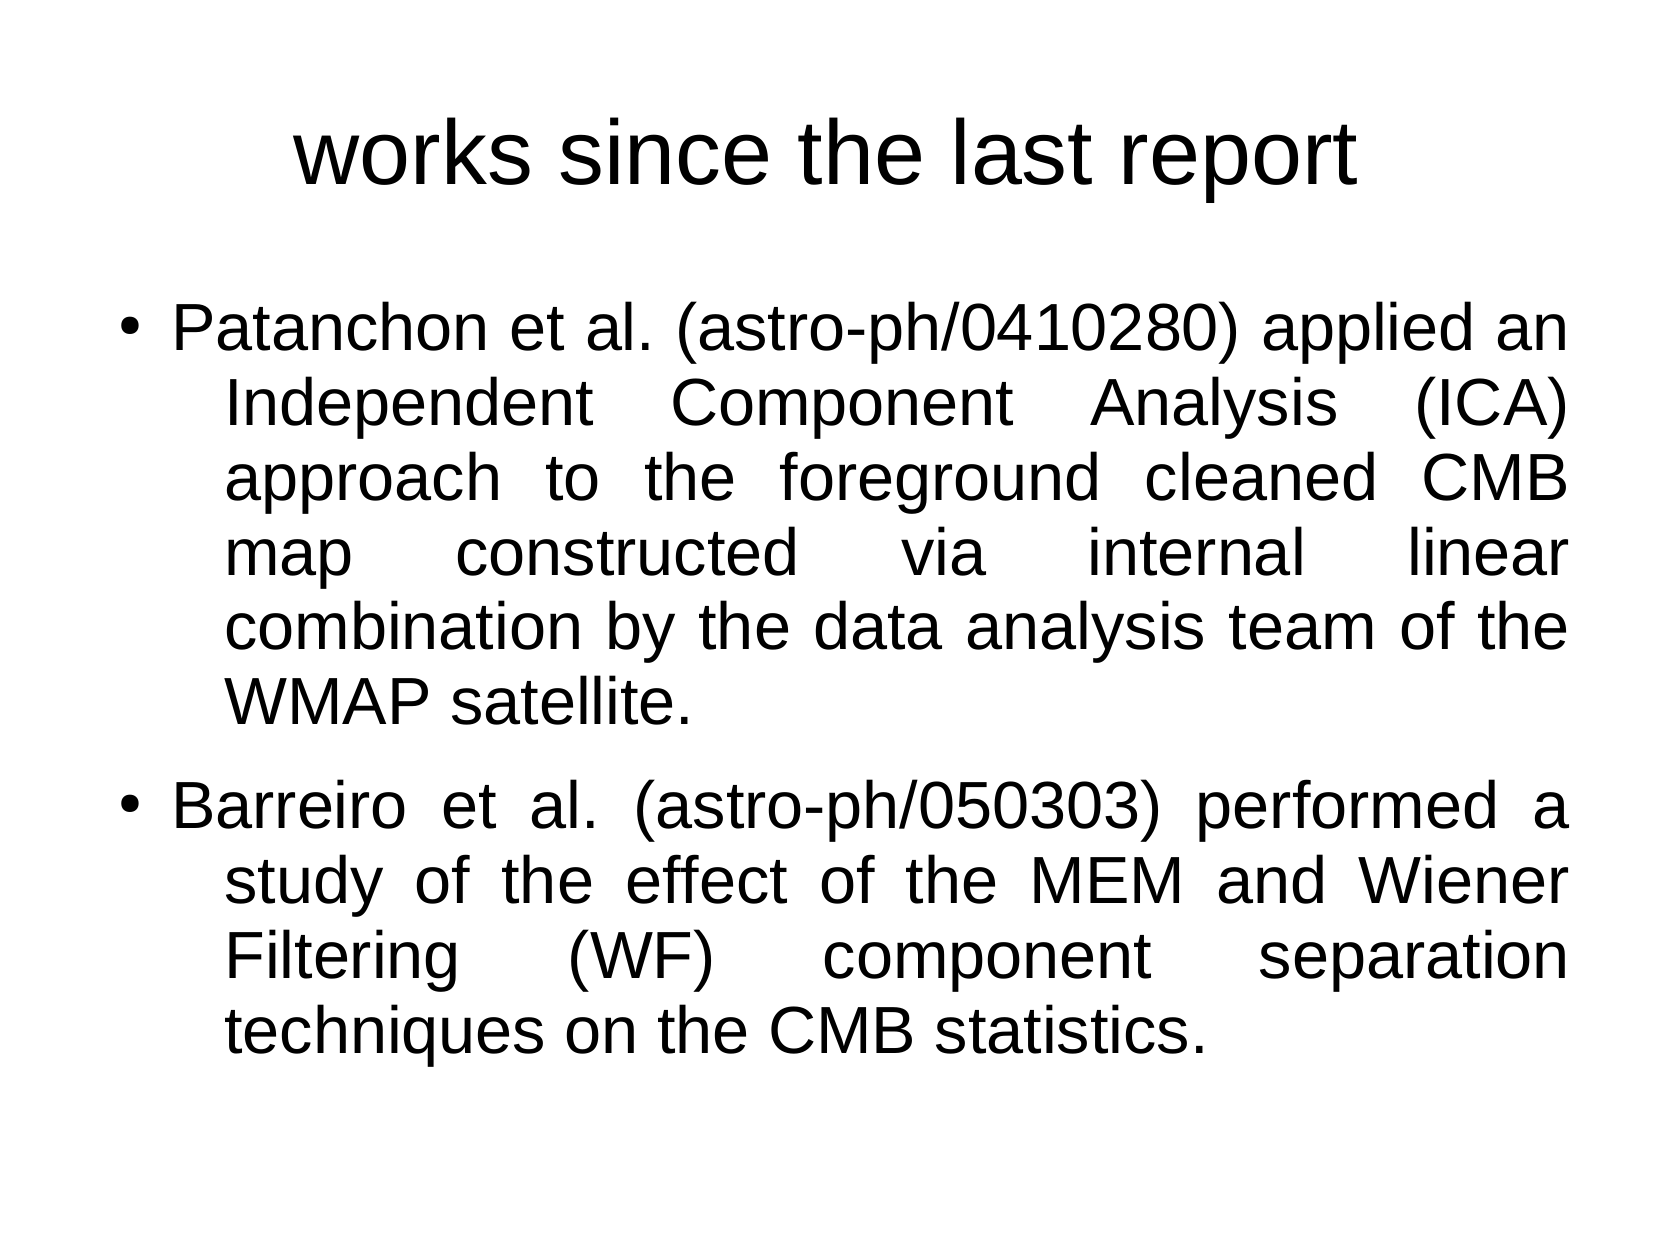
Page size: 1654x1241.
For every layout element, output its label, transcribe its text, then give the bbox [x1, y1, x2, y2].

list Patanchon et al. (astro-ph/0410280) applied an Independent Component Analysis (ICA) approach to the foreground cleaned CMB map constructed via internal linear combination by the data analysis team of the WMAP satellite. Barreiro et al. (astro-ph/050303) performed a study of the effect of the MEM and Wiener Filtering (WF) component separation techniques on the CMB statistics. [82, 290, 1571, 1109]
title works since the last report [82, 49, 1571, 257]
